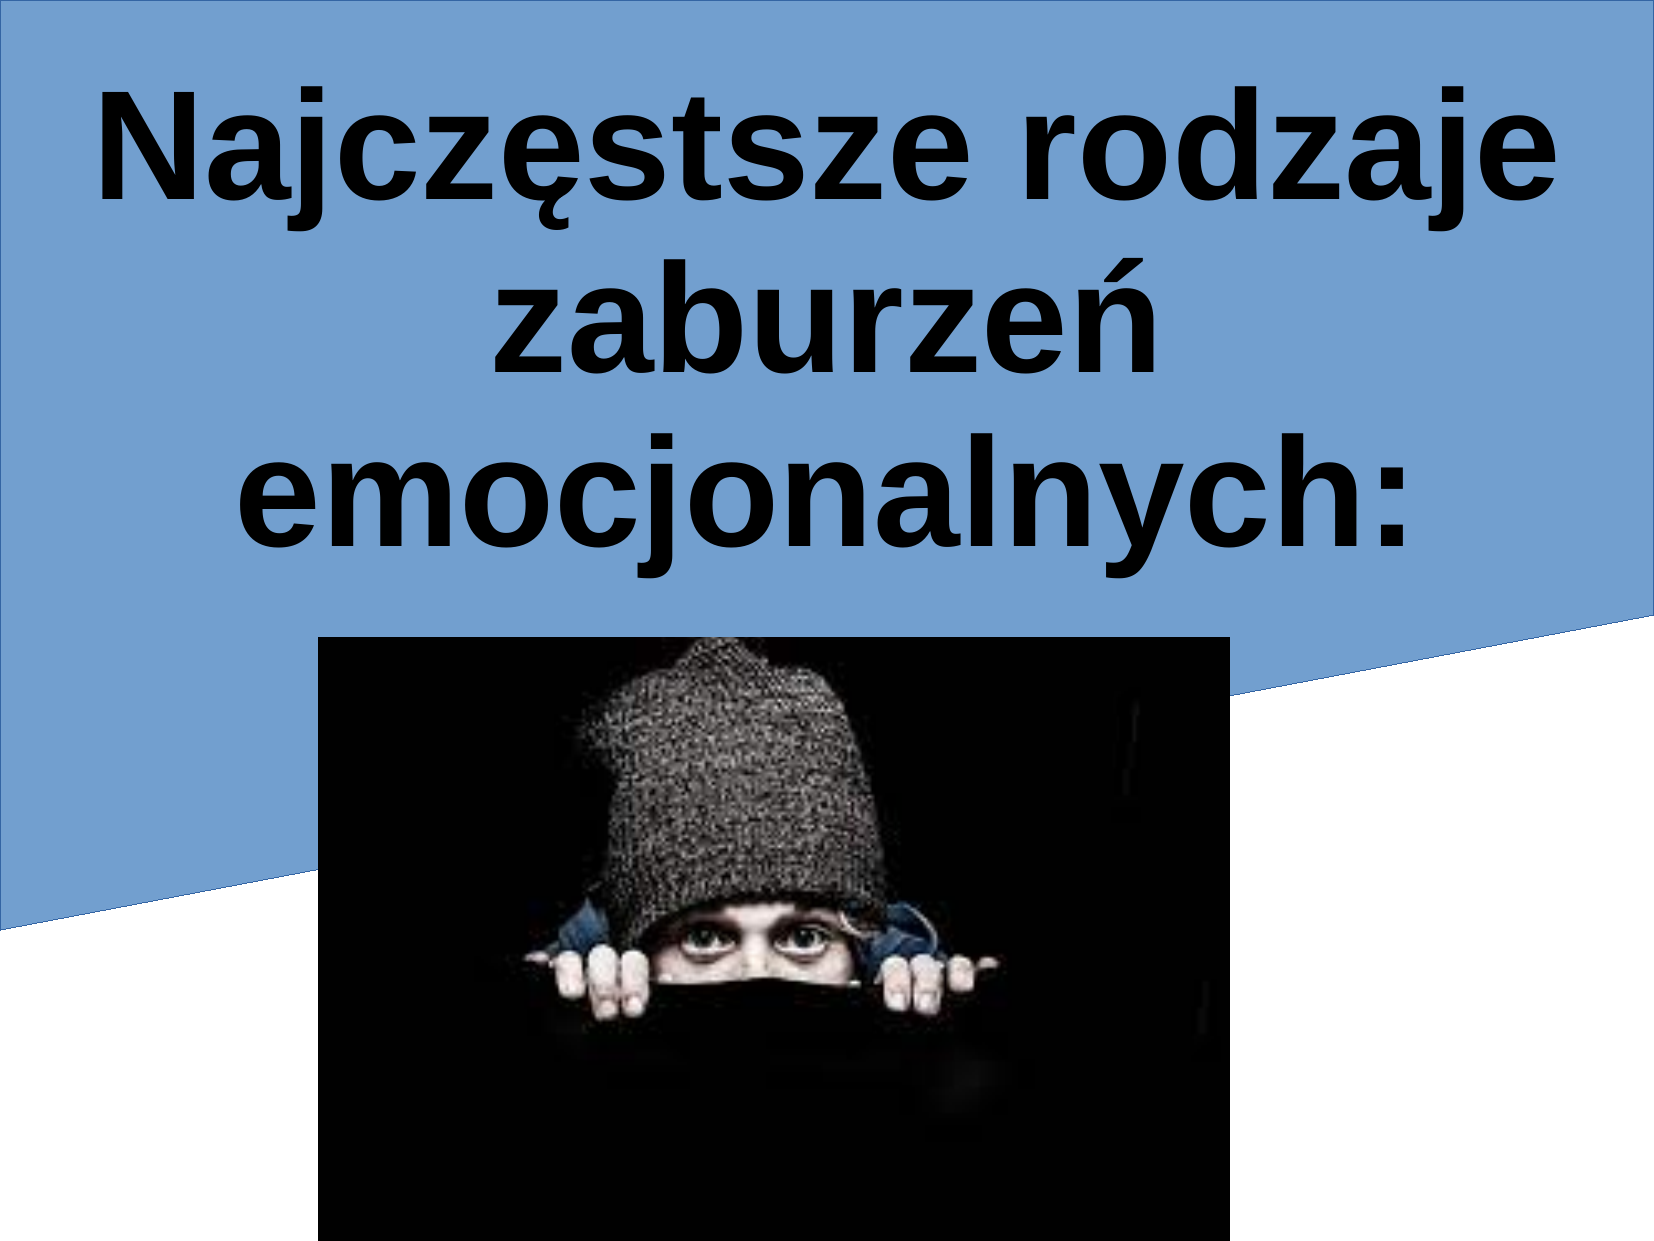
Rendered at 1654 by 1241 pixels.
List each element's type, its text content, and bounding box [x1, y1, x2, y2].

title Najczęstsze rodzaje zaburzeń emocjonalnych: [82, 58, 1571, 580]
picture [318, 637, 1230, 1241]
